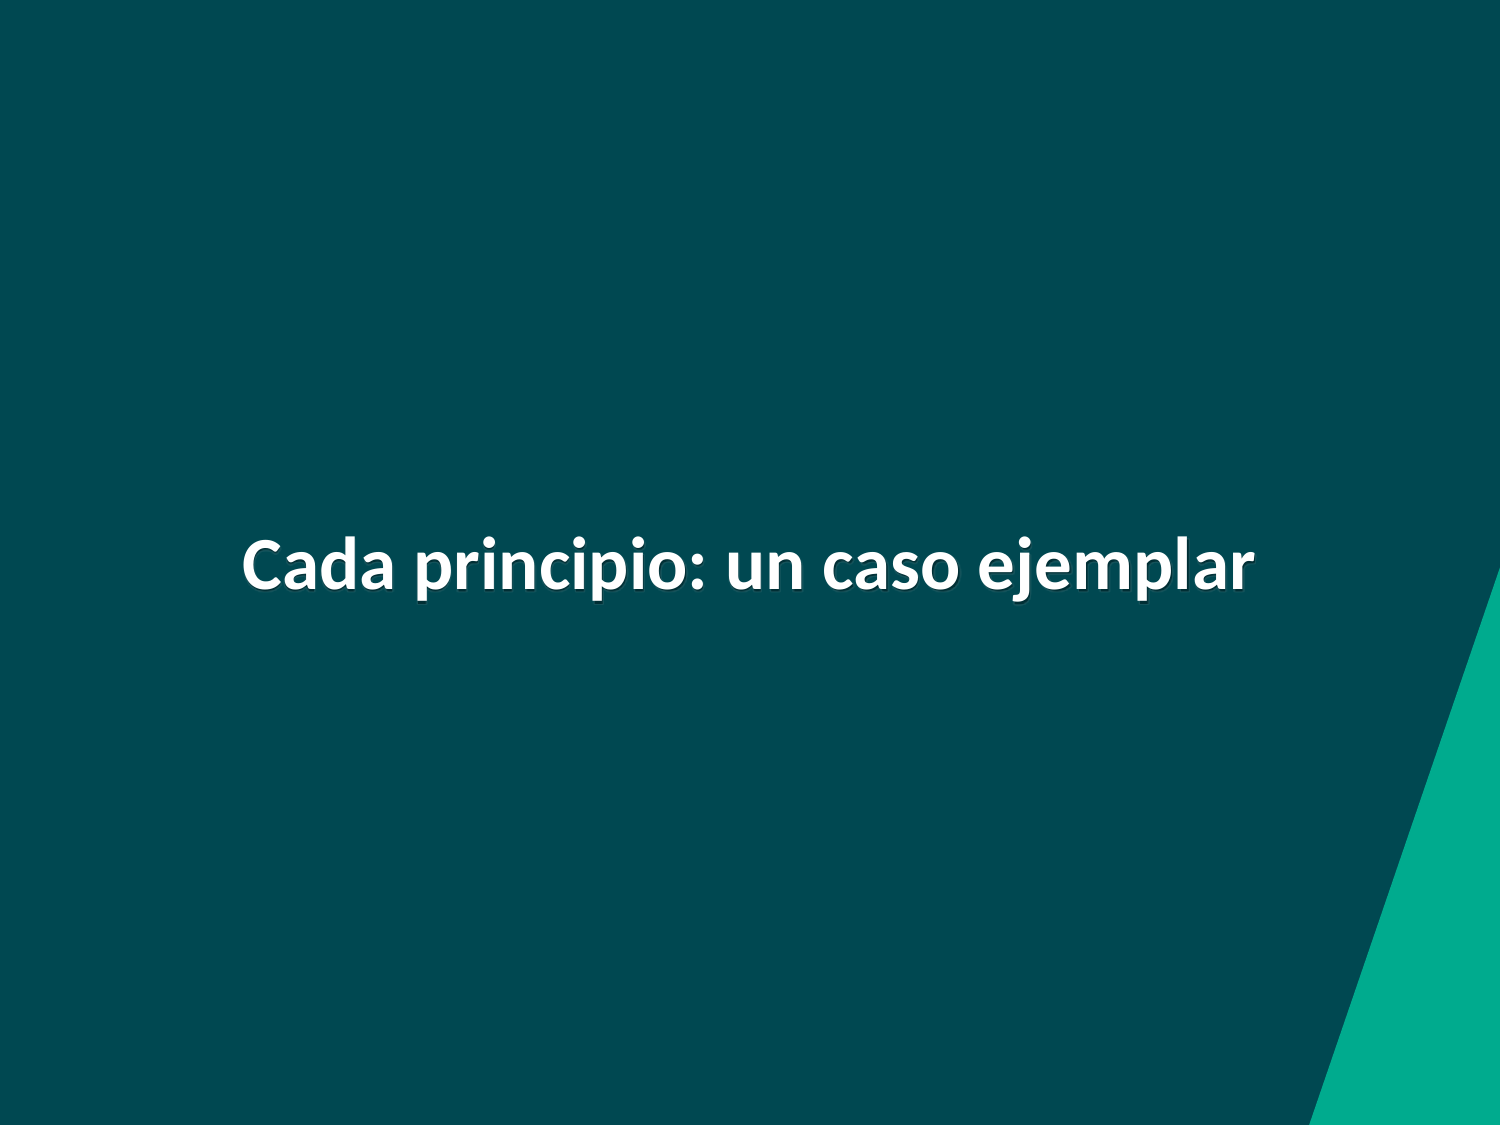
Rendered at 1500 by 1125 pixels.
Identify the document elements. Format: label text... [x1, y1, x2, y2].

title Cada principio: un caso ejemplar [185, 501, 1315, 624]
